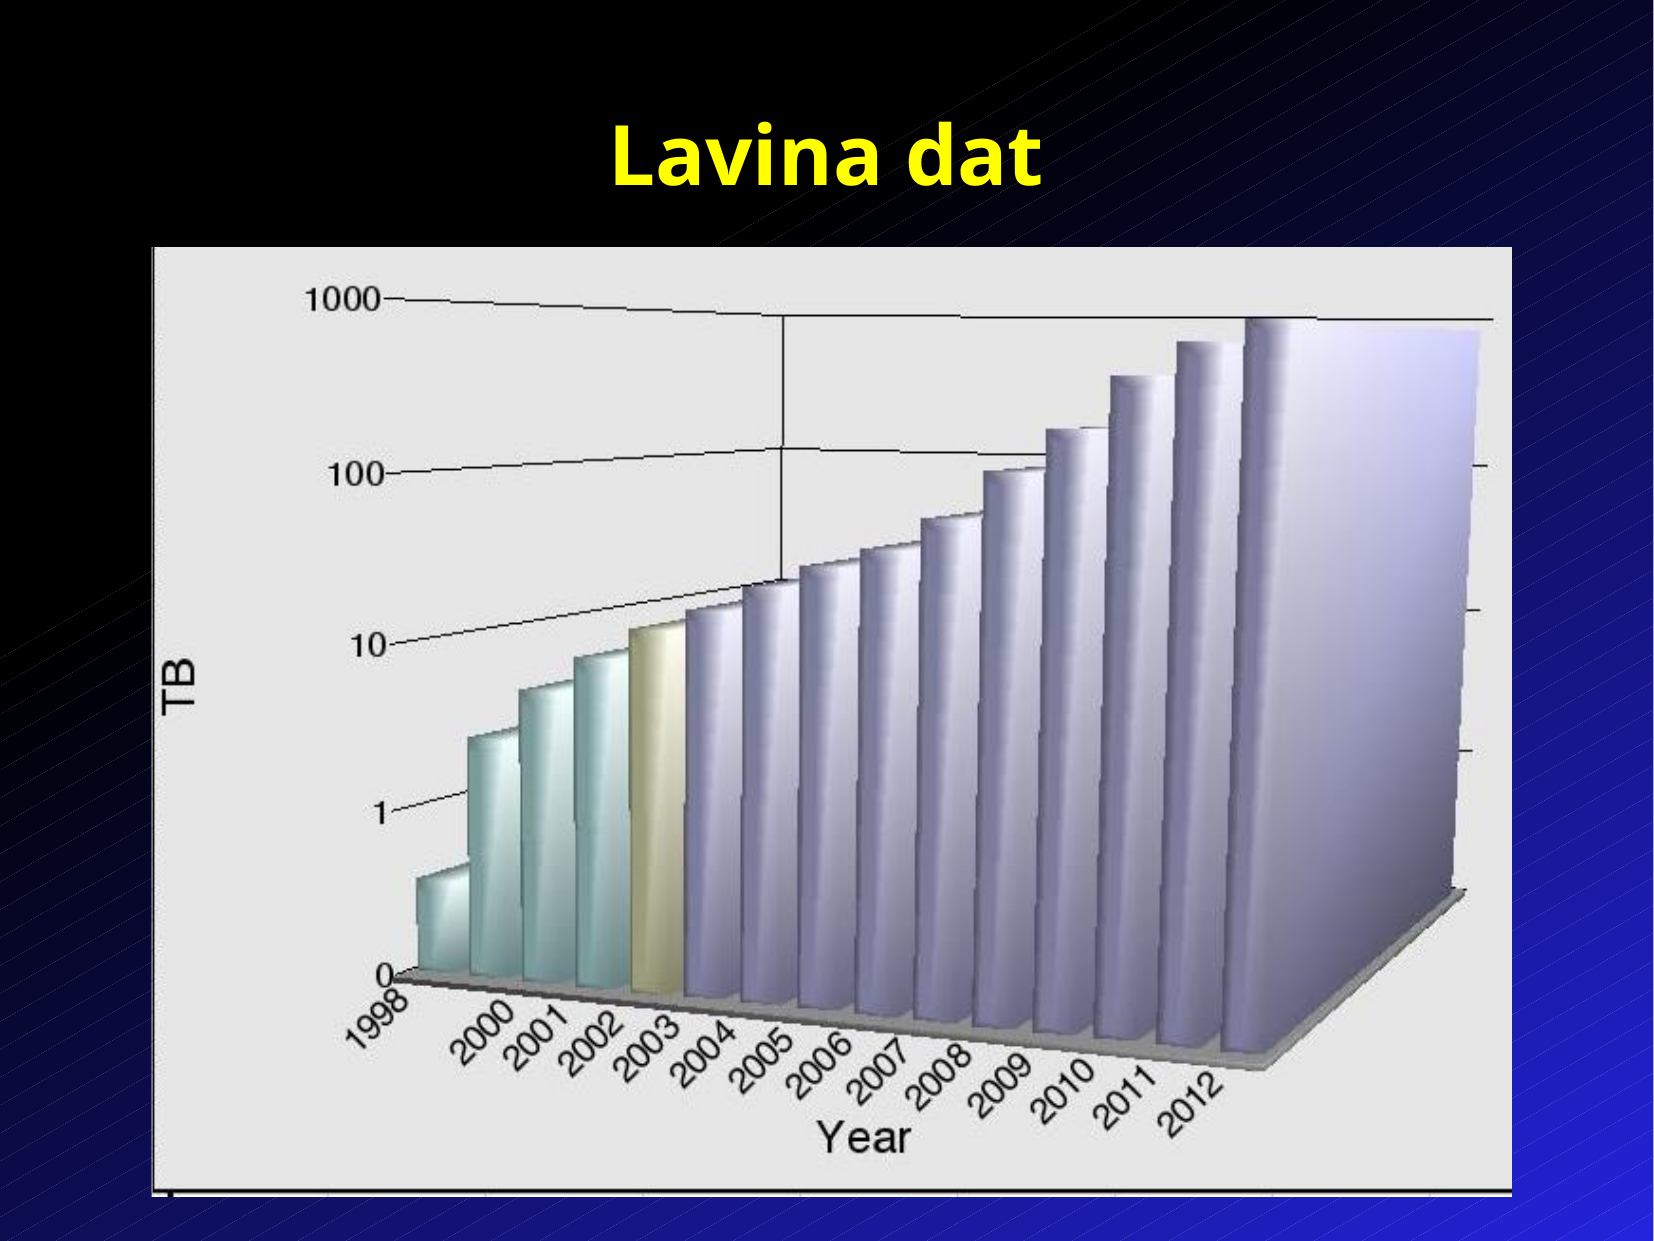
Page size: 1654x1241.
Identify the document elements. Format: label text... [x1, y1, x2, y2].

title Lavina dat [82, 49, 1571, 257]
picture [151, 247, 1512, 1197]
